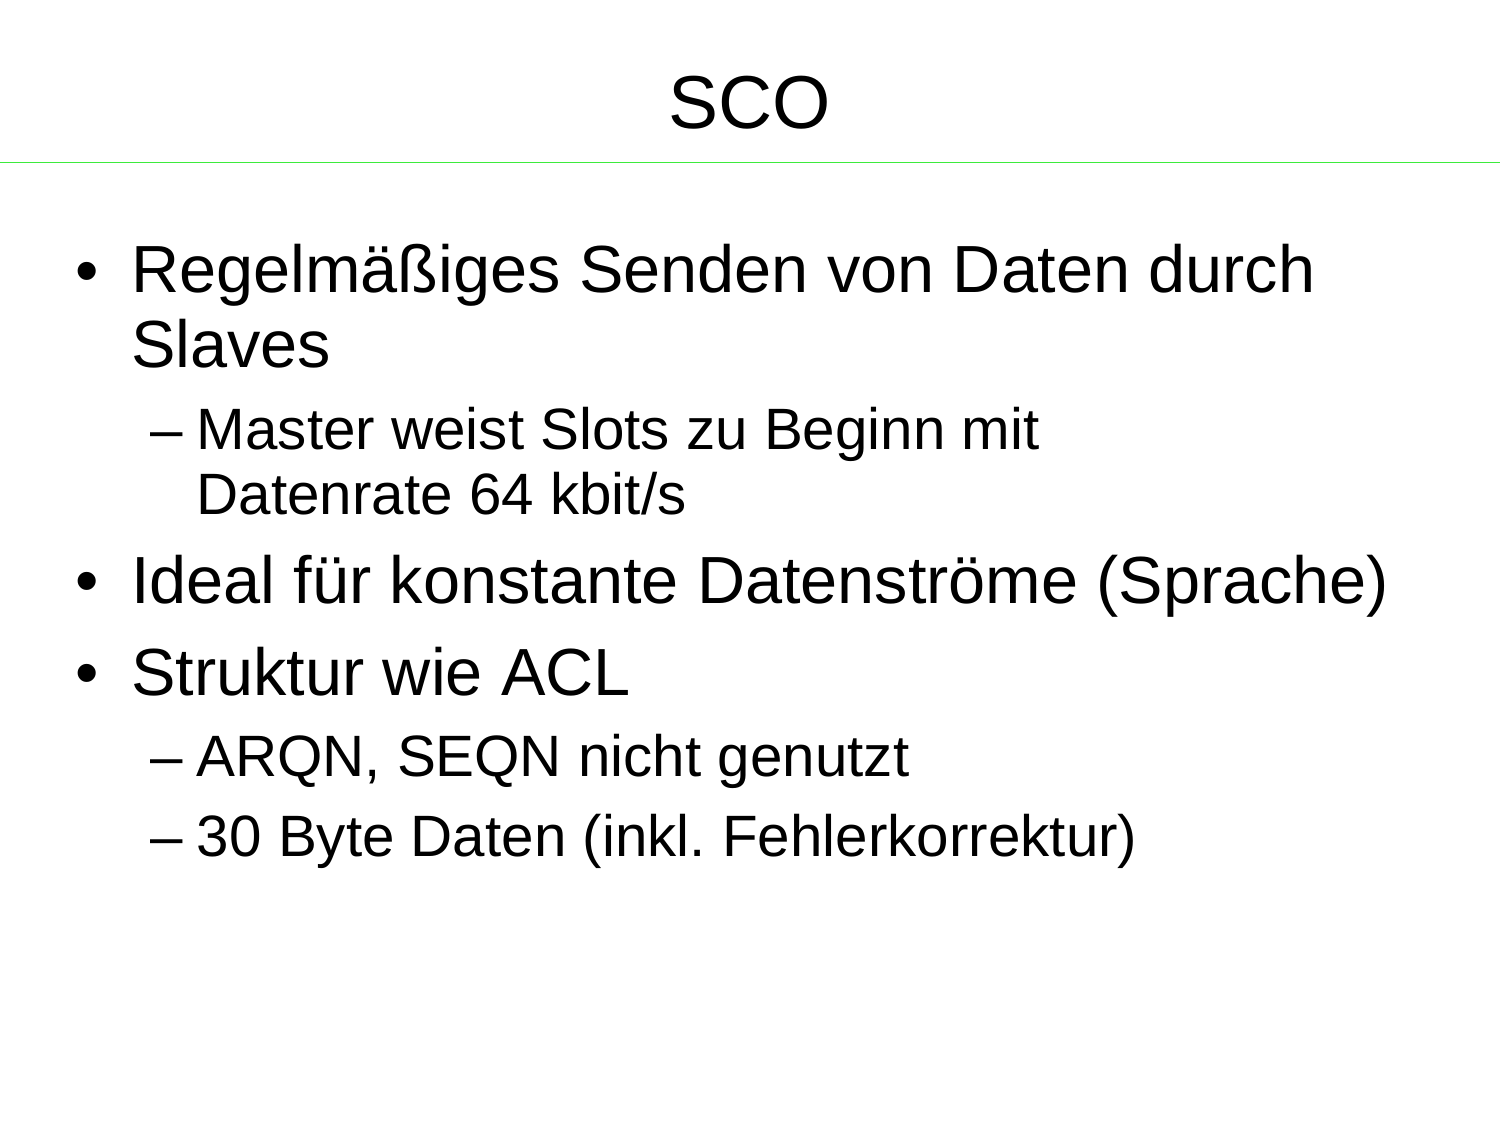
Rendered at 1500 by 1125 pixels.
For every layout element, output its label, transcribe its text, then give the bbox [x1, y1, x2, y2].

title SCO [75, 49, 1426, 156]
list Regelmäßiges Senden von Daten durch Slaves Master weist Slots zu Beginn mit Datenrate 64 kbit/s Ideal für konstante Datenströme (Sprache) Struktur wie ACL ARQN, SEQN nicht genutzt 30 Byte Daten (inkl. Fehlerkorrektur) [75, 232, 1426, 886]
